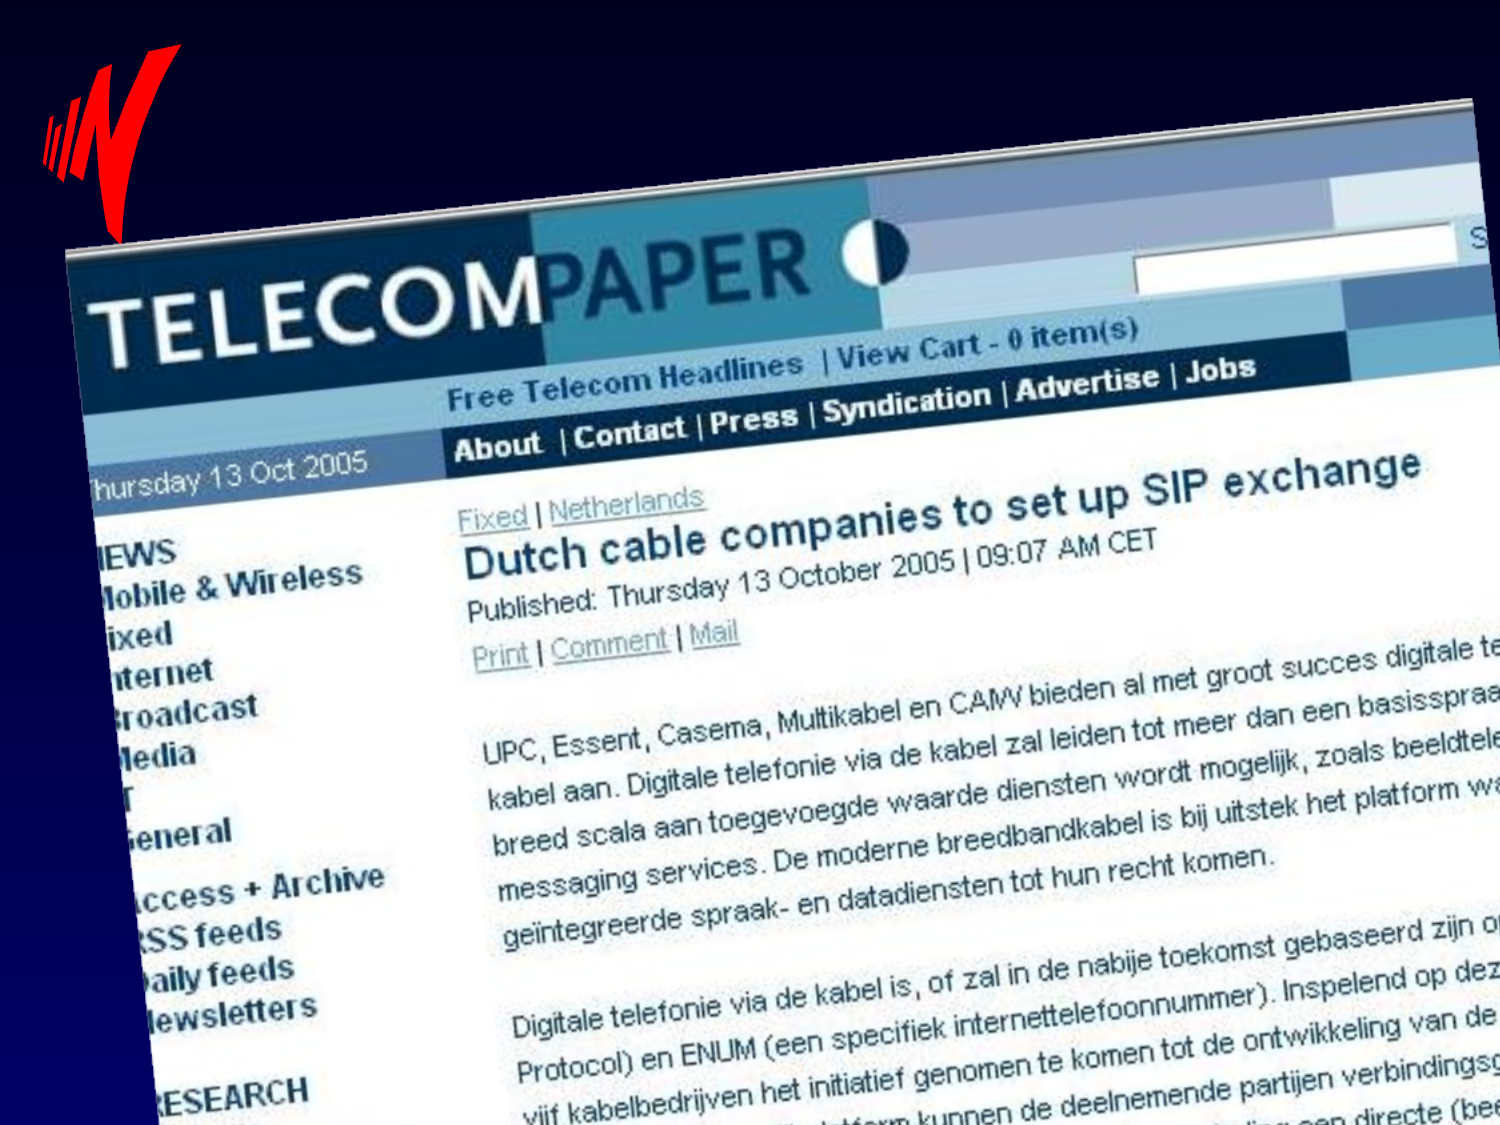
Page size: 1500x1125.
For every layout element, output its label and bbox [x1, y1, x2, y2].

picture [64, 97, 1500, 1125]
